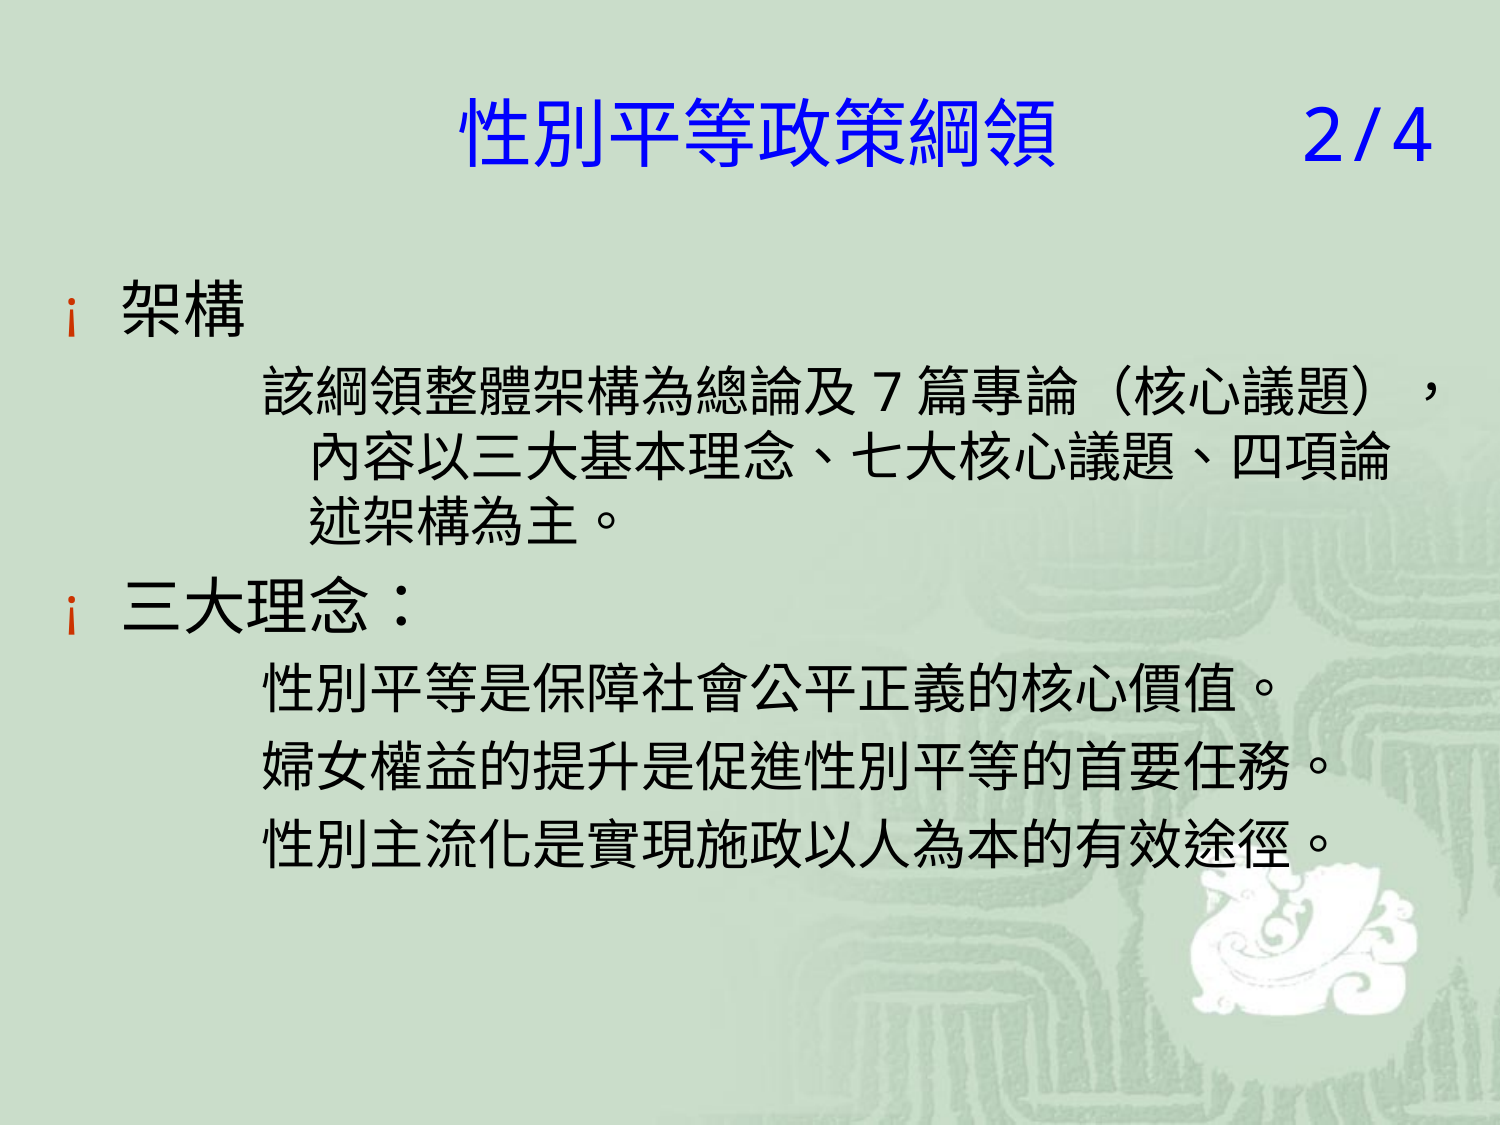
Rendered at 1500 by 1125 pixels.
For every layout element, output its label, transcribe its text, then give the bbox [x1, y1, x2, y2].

list 架構 該綱領整體架構為總論及7篇專論（核心議題），內容以三大基本理念、七大核心議題、四項論述架構為主。 三大理念： 性別平等是保障社會公平正義的核心價值。 婦女權益的提升是促進性別平等的首要任務。 性別主流化是實現施政以人為本的有效途徑。 [49, 262, 1451, 1001]
title 性別平等政策綱領 2/4 [49, 37, 1451, 225]
